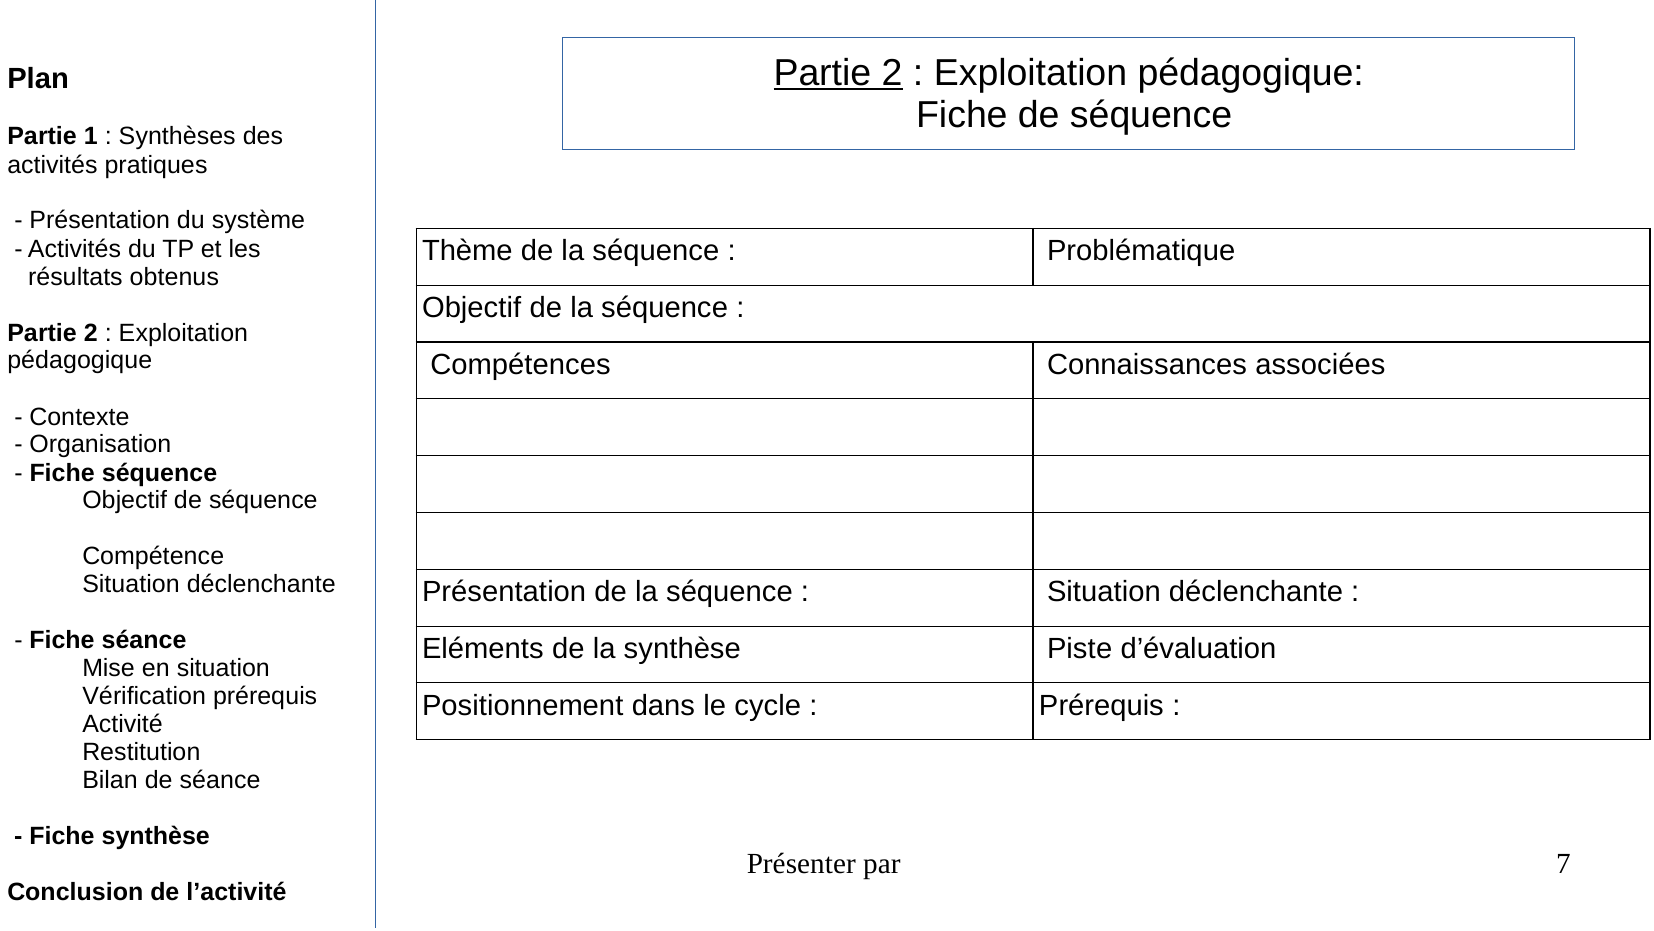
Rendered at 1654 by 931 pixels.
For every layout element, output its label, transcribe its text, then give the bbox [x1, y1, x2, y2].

table_cell Eléments de la synthèse [417, 627, 1032, 682]
table_cell [417, 399, 1032, 455]
table_header Problématique [1034, 229, 1649, 285]
table_cell [417, 513, 1032, 569]
table_cell [1034, 456, 1649, 512]
table_cell Situation déclenchante : [1034, 570, 1649, 626]
table_cell [1034, 399, 1649, 455]
table_cell Compétences [417, 343, 1032, 398]
table_cell Présentation de la séquence : [417, 570, 1032, 626]
text_box Partie 2 : Exploitation pédagogique: Fiche de séquence [562, 37, 1575, 150]
table_cell Piste d’évaluation [1034, 627, 1649, 682]
table_cell Objectif de la séquence : [417, 286, 1649, 341]
table_cell Positionnement dans le cycle : [417, 683, 1032, 739]
table_header Thème de la séquence : [417, 229, 1032, 285]
table_cell [1034, 513, 1649, 569]
table_cell Prérequis : [1034, 683, 1649, 739]
table_cell Connaissances associées [1034, 343, 1649, 398]
title Plan Partie 1 : Synthèses des activités pratiques - Présentation du système - Activités du TP et les résultats obtenus Partie 2 : Exploitation pédagogique - Contexte - Organisation - Fiche séquence Objectif de séquence Compétence Situation déclenchante - Fiche séance Mise en situation Vérification prérequis Activité Restitution Bilan de séance - Fiche synthèse Conclusion de l’activité [7, 3, 338, 928]
table_cell [417, 456, 1032, 512]
